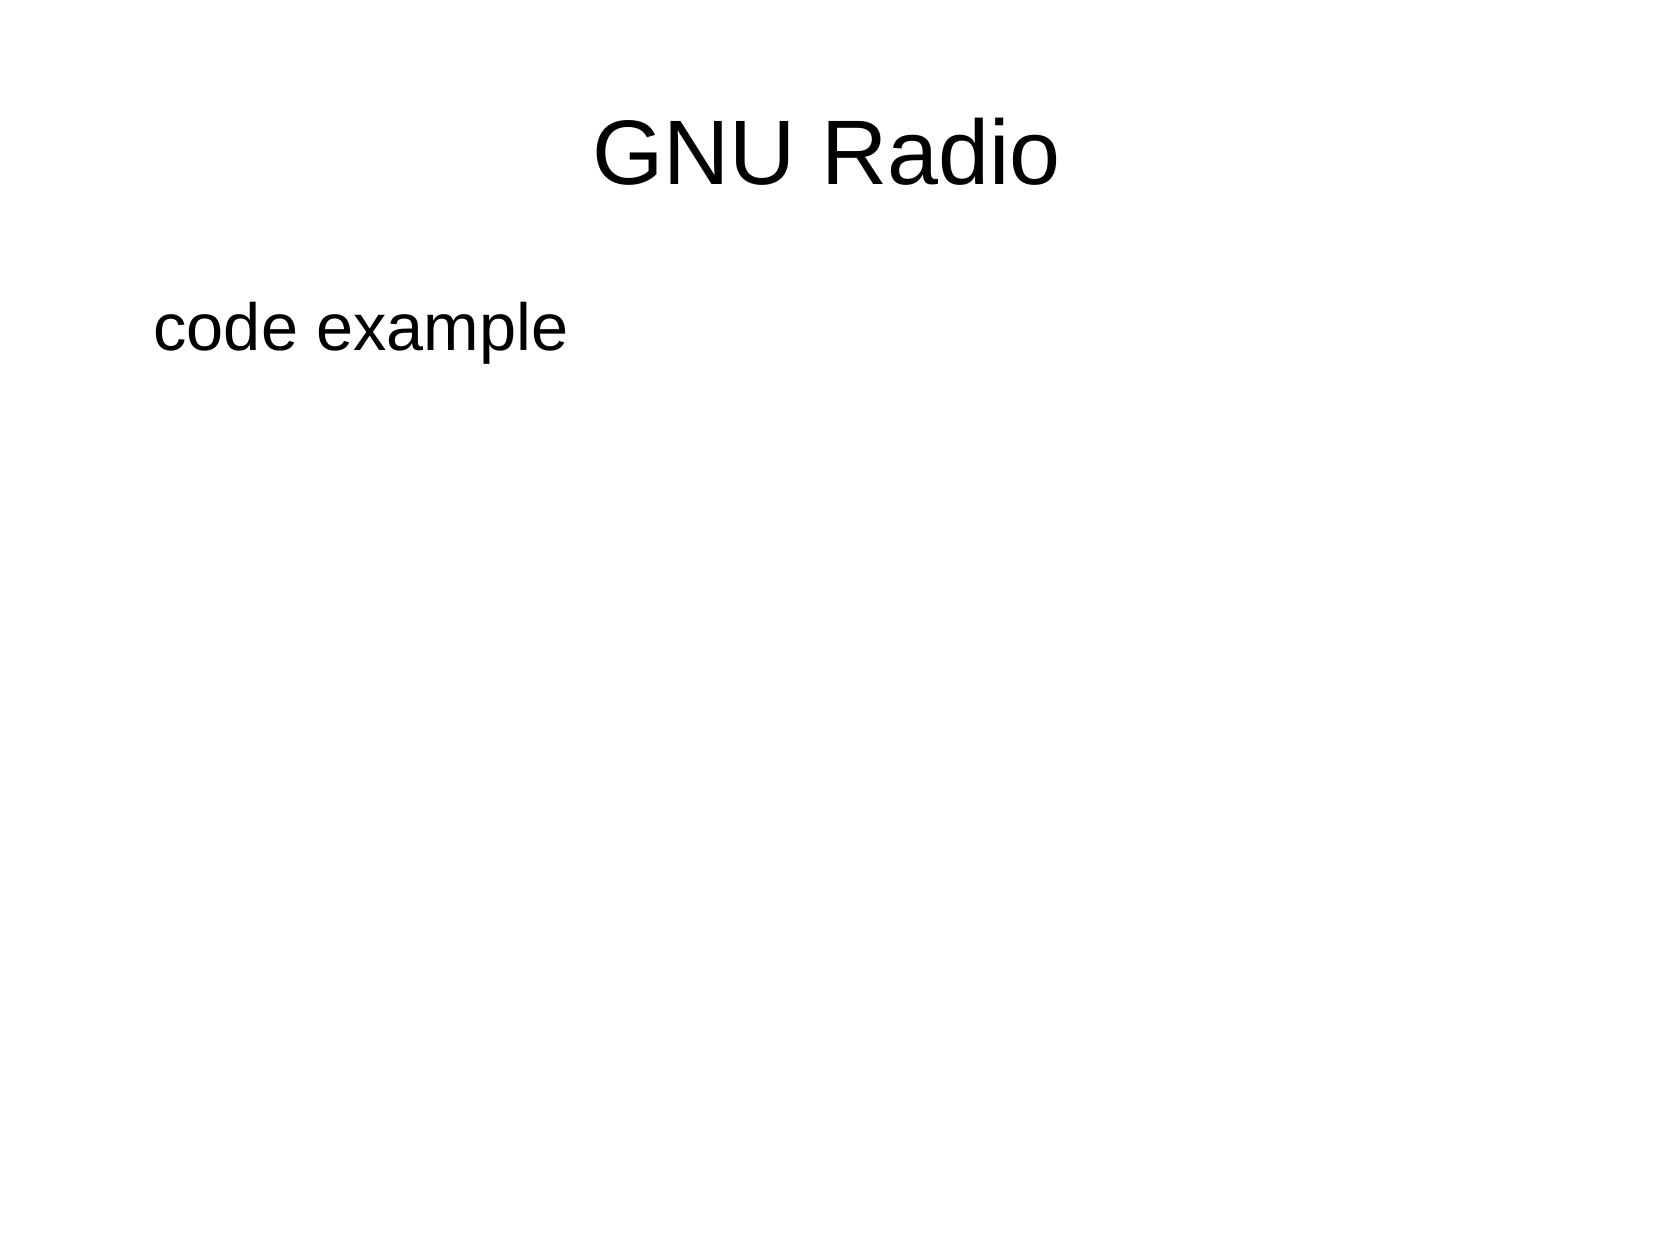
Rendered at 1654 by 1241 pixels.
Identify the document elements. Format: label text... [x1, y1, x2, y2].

list code example [82, 290, 1571, 1010]
title GNU Radio [82, 49, 1571, 257]
